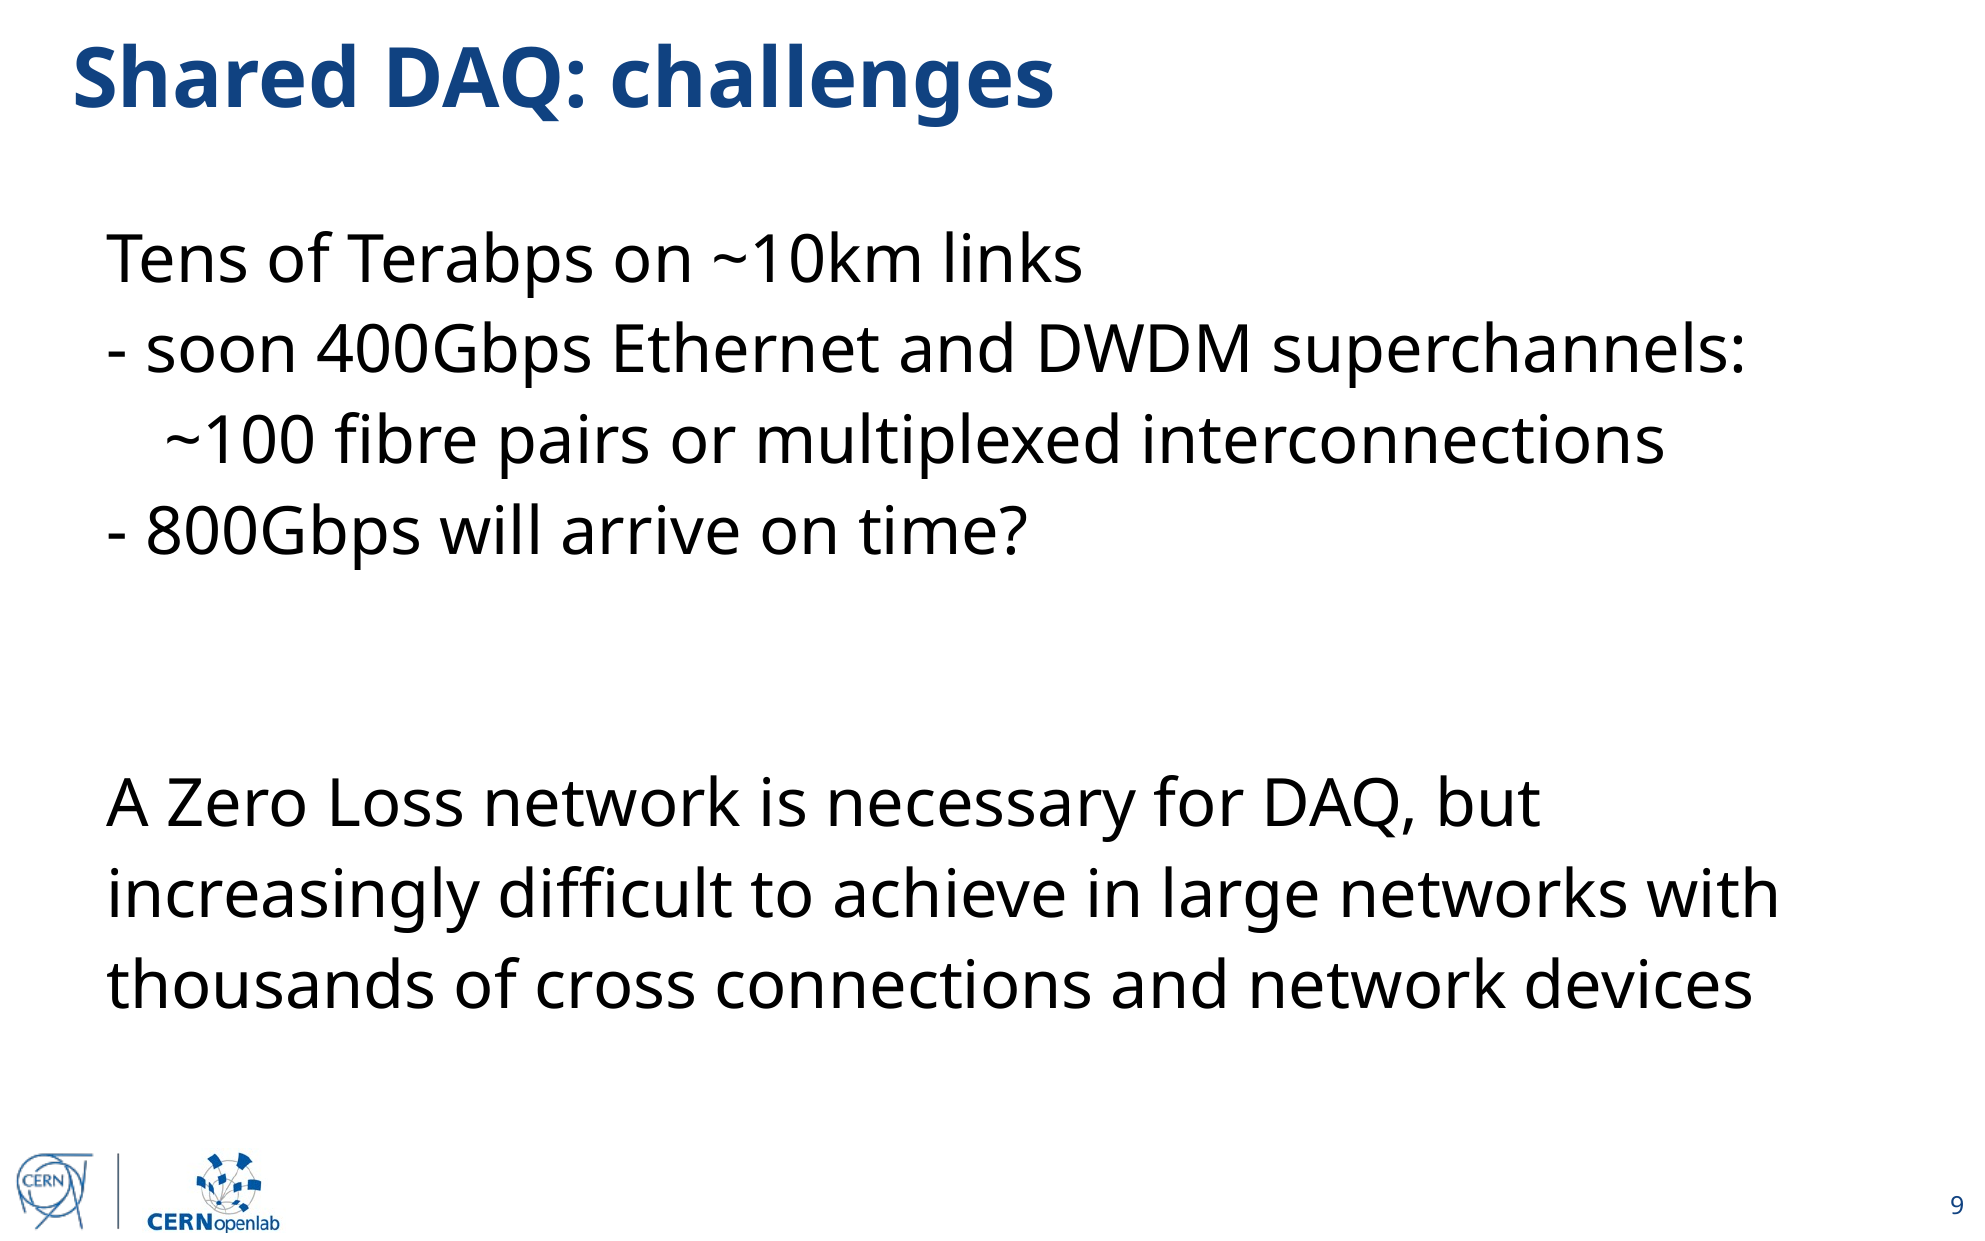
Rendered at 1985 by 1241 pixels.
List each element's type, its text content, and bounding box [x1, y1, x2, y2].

title Shared DAQ: challenges [72, 0, 1834, 166]
text_box Tens of Terabps on ~10km links - soon 400Gbps Ethernet and DWDM superchannels: ~100 fibre pairs or multiplexed interconnections - 800Gbps will arrive on time? A Zero Loss network is necessary for DAQ, but increasingly difficult to achieve in large networks with thousands of cross connections and network devices [91, 203, 1921, 1241]
picture [16, 1188, 64, 1236]
picture [19, 1188, 64, 1207]
picture [38, 1207, 55, 1215]
picture [51, 1200, 64, 1215]
